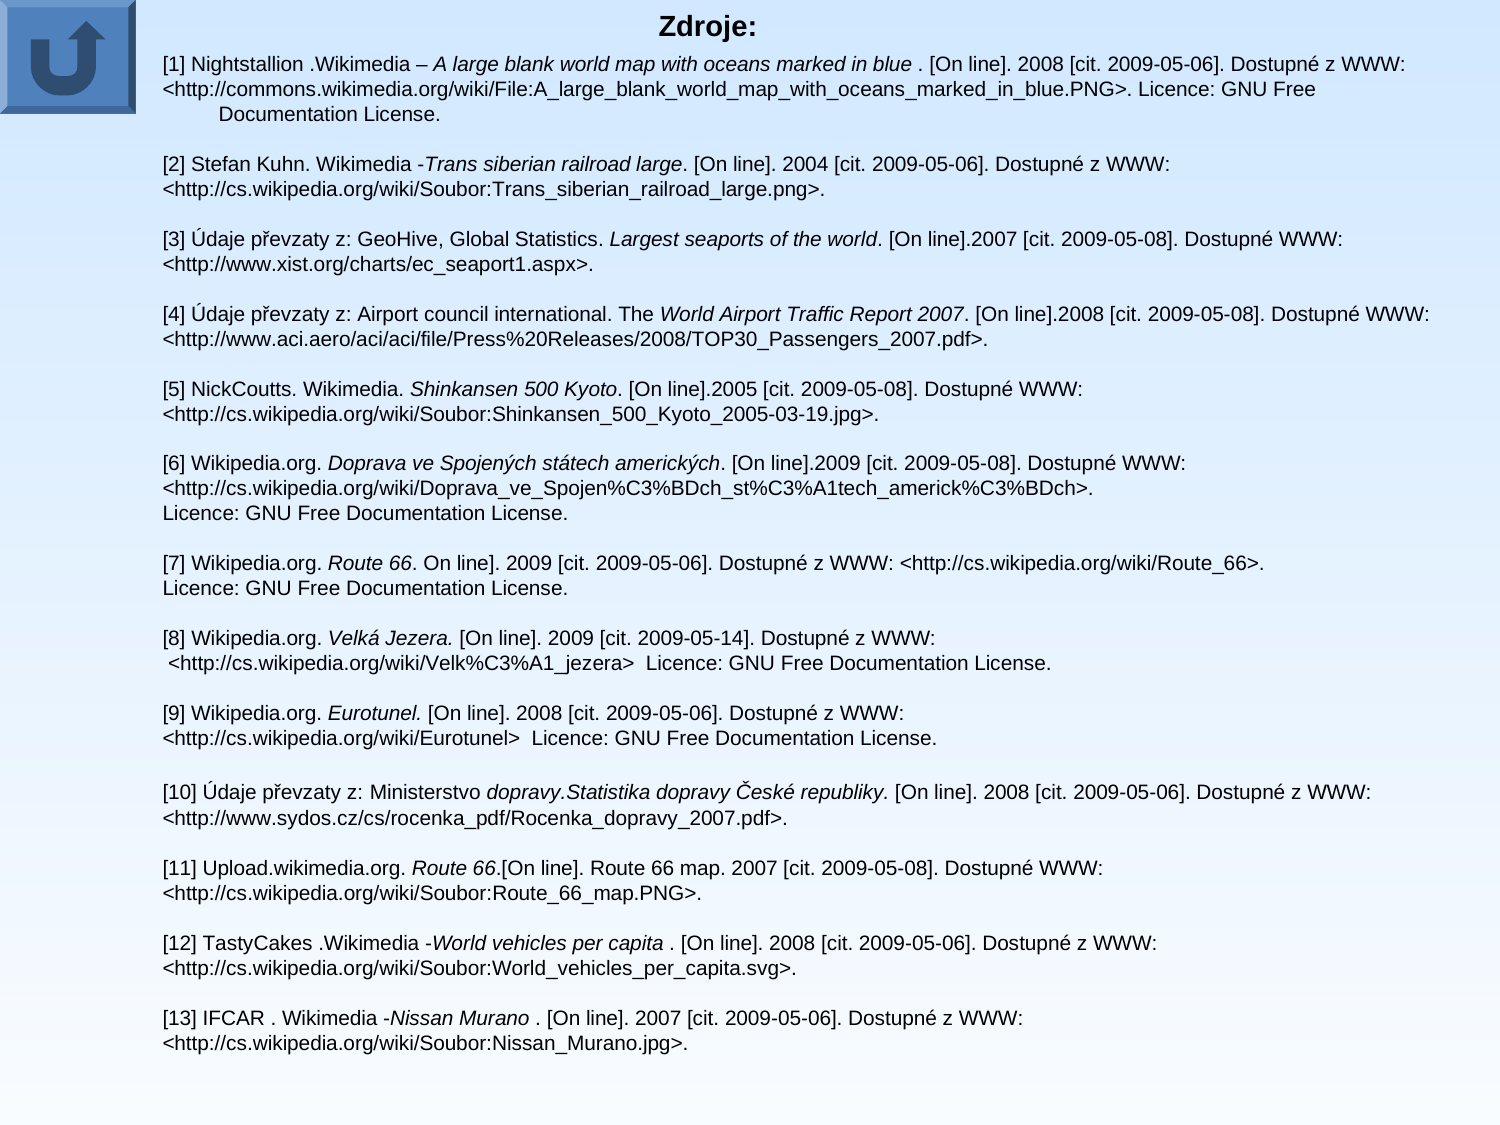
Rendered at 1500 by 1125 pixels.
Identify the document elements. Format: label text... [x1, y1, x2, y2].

text_box Zdroje: [643, 0, 774, 51]
text_box [1] Nightstallion .Wikimedia – A large blank world map with oceans marked in blue . [On line]. 2008 [cit. 2009-05-06]. Dostupné z WWW: <http://commons.wikimedia.org/wiki/File:A_large_blank_world_map_with_oceans_marked_in_blue.PNG>. Licence: GNU Free Documentation License. [2] Stefan Kuhn. Wikimedia -Trans siberian railroad large. [On line]. 2004 [cit. 2009-05-06]. Dostupné z WWW: <http://cs.wikipedia.org/wiki/Soubor:Trans_siberian_railroad_large.png>. [3] Údaje převzaty z: GeoHive, Global Statistics. Largest seaports of the world. [On line].2007 [cit. 2009-05-08]. Dostupné WWW: <http://www.xist.org/charts/ec_seaport1.aspx>. [4] Údaje převzaty z: Airport council international. The World Airport Traffic Report 2007. [On line].2008 [cit. 2009-05-08]. Dostupné WWW: <http://www.aci.aero/aci/aci/file/Press%20Releases/2008/TOP30_Passengers_2007.pdf>. [5] NickCoutts. Wikimedia. Shinkansen 500 Kyoto. [On line].2005 [cit. 2009-05-08]. Dostupné WWW: <http://cs.wikipedia.org/wiki/Soubor:Shinkansen_500_Kyoto_2005-03-19.jpg>. [6] Wikipedia.org. Doprava ve Spojených státech amerických. [On line].2009 [cit. 2009-05-08]. Dostupné WWW: <http://cs.wikipedia.org/wiki/Doprava_ve_Spojen%C3%BDch_st%C3%A1tech_americk%C3%BDch>. Licence: GNU Free Documentation License. [7] Wikipedia.org. Route 66. On line]. 2009 [cit. 2009-05-06]. Dostupné z WWW: <http://cs.wikipedia.org/wiki/Route_66>. Licence: GNU Free Documentation License. [8] Wikipedia.org. Velká Jezera. [On line]. 2009 [cit. 2009-05-14]. Dostupné z WWW: <http://cs.wikipedia.org/wiki/Velk%C3%A1_jezera> Licence: GNU Free Documentation License. [9] Wikipedia.org. Eurotunel. [On line]. 2008 [cit. 2009-05-06]. Dostupné z WWW: <http://cs.wikipedia.org/wiki/Eurotunel> Licence: GNU Free Documentation License. [10] Údaje převzaty z: Ministerstvo dopravy.Statistika dopravy České republiky. [On line]. 2008 [cit. 2009-05-06]. Dostupné z WWW: <http://www.sydos.cz/cs/rocenka_pdf/Rocenka_dopravy_2007.pdf>. [11] Upload.wikimedia.org. Route 66.[On line]. Route 66 map. 2007 [cit. 2009-05-08]. Dostupné WWW: <http://cs.wikipedia.org/wiki/Soubor:Route_66_map.PNG>. [12] TastyCakes .Wikimedia -World vehicles per capita . [On line]. 2008 [cit. 2009-05-06]. Dostupné z WWW: <http://cs.wikipedia.org/wiki/Soubor:World_vehicles_per_capita.svg>. [13] IFCAR . Wikimedia -Nissan Murano . [On line]. 2007 [cit. 2009-05-06]. Dostupné z WWW: <http://cs.wikipedia.org/wiki/Soubor:Nissan_Murano.jpg>. [147, 42, 1471, 1088]
text_box [1, 0, 136, 114]
